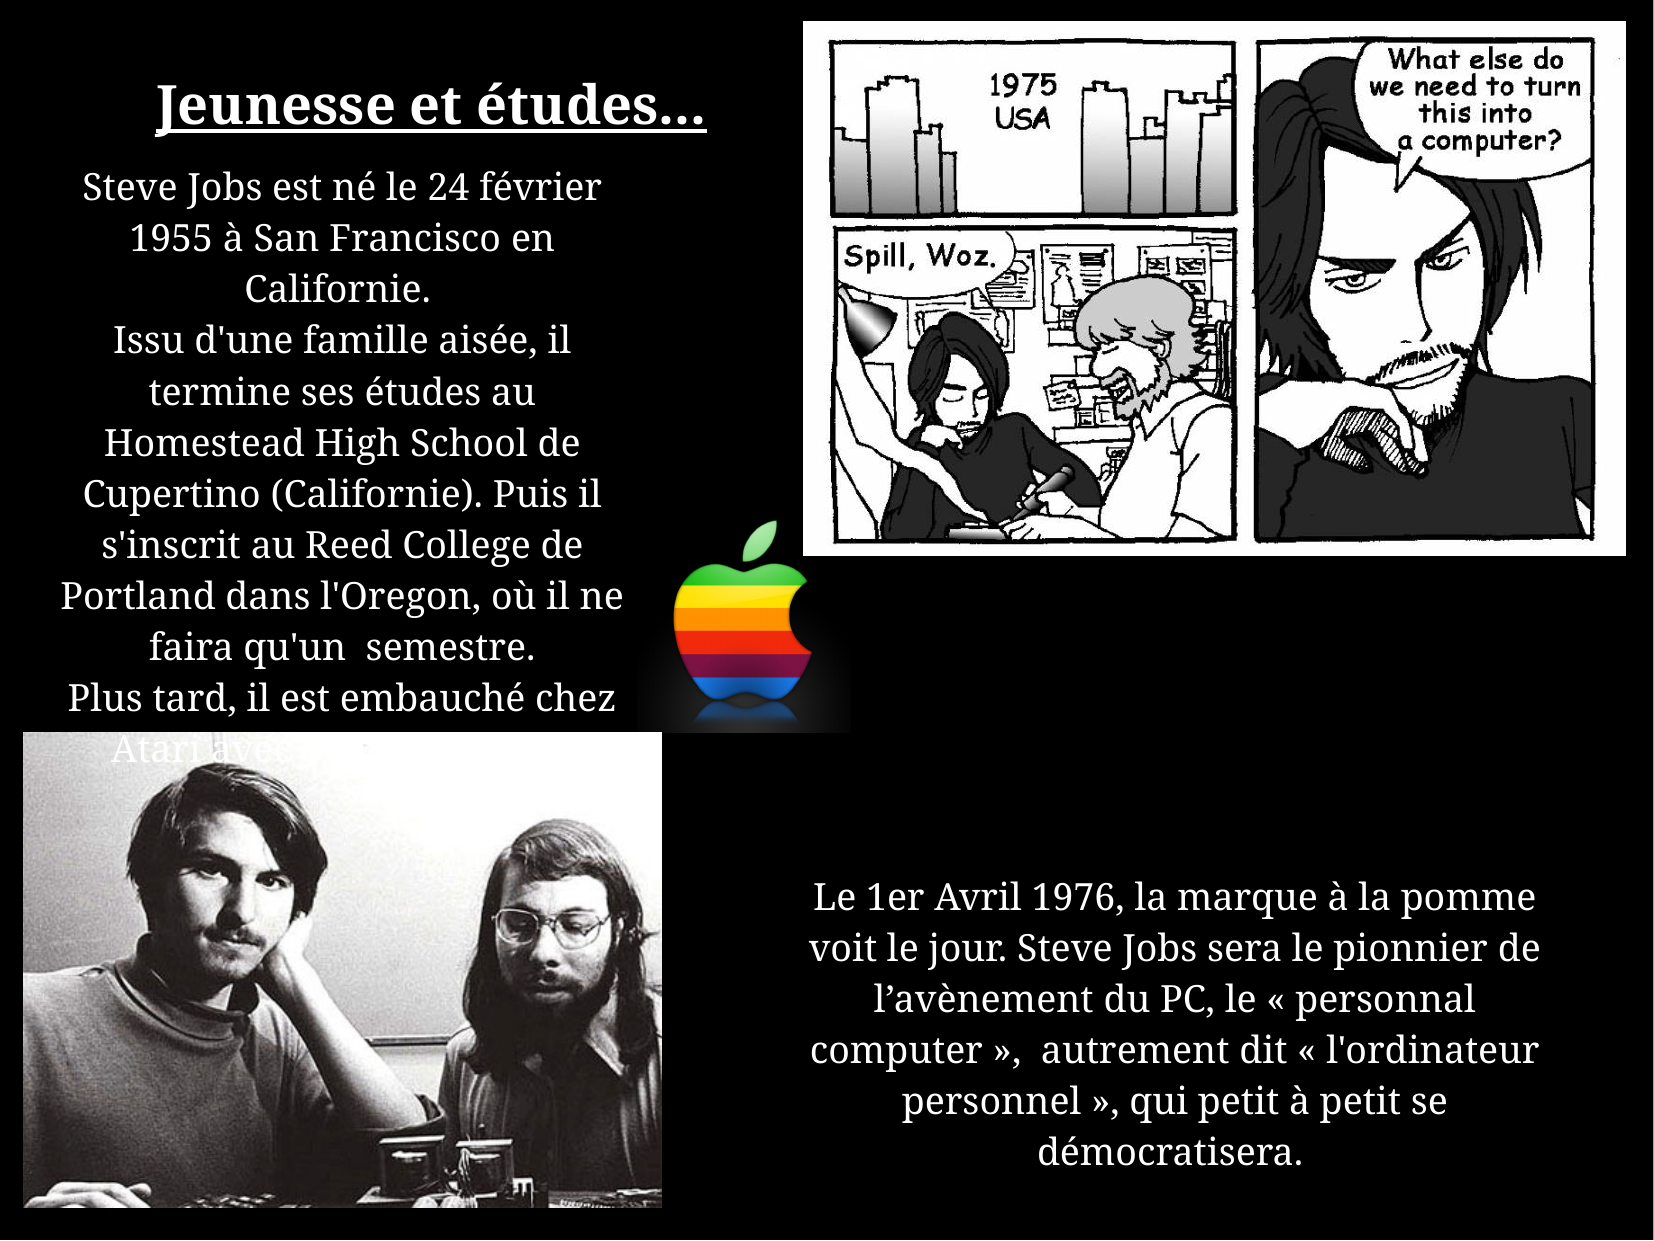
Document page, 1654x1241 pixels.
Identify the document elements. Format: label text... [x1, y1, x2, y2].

text_box Le 1er Avril 1976, la marque à la pomme voit le jour. Steve Jobs sera le pionnier de l’avènement du PC, le « personnal computer », autrement dit « l'ordinateur personnel », qui petit à petit se démocratisera. [779, 862, 1571, 1178]
text_box Jeunesse et études... [141, 59, 803, 136]
text_box Steve Jobs est né le 24 février 1955 à San Francisco en Californie. Issu d'une famille aisée, il termine ses études au Homestead High School de Cupertino (Californie). Puis il s'inscrit au Reed College de Portland dans l'Oregon, où il ne faira qu'un semestre. Plus tard, il est embauché chez Atari avec Steve Wozniak. [35, 153, 650, 599]
picture [23, 21, 1626, 1208]
